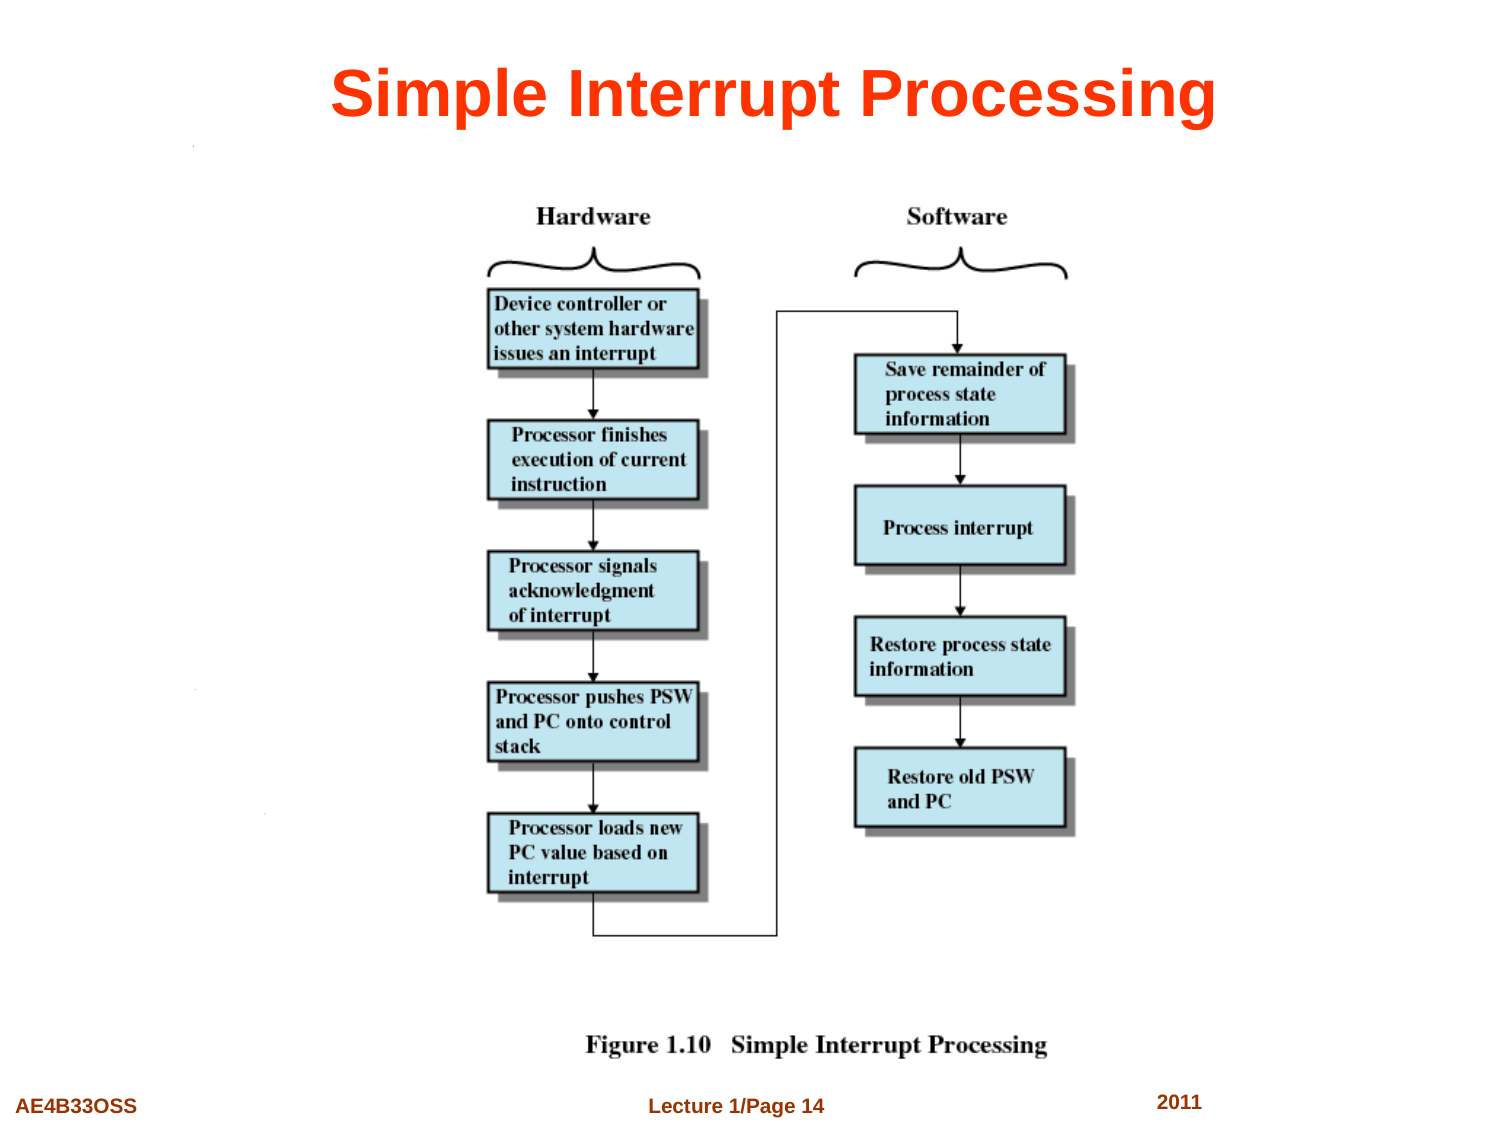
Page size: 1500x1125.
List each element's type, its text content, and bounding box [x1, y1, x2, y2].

title Simple Interrupt Processing [112, 37, 1438, 138]
text_box [450, 187, 1120, 1076]
